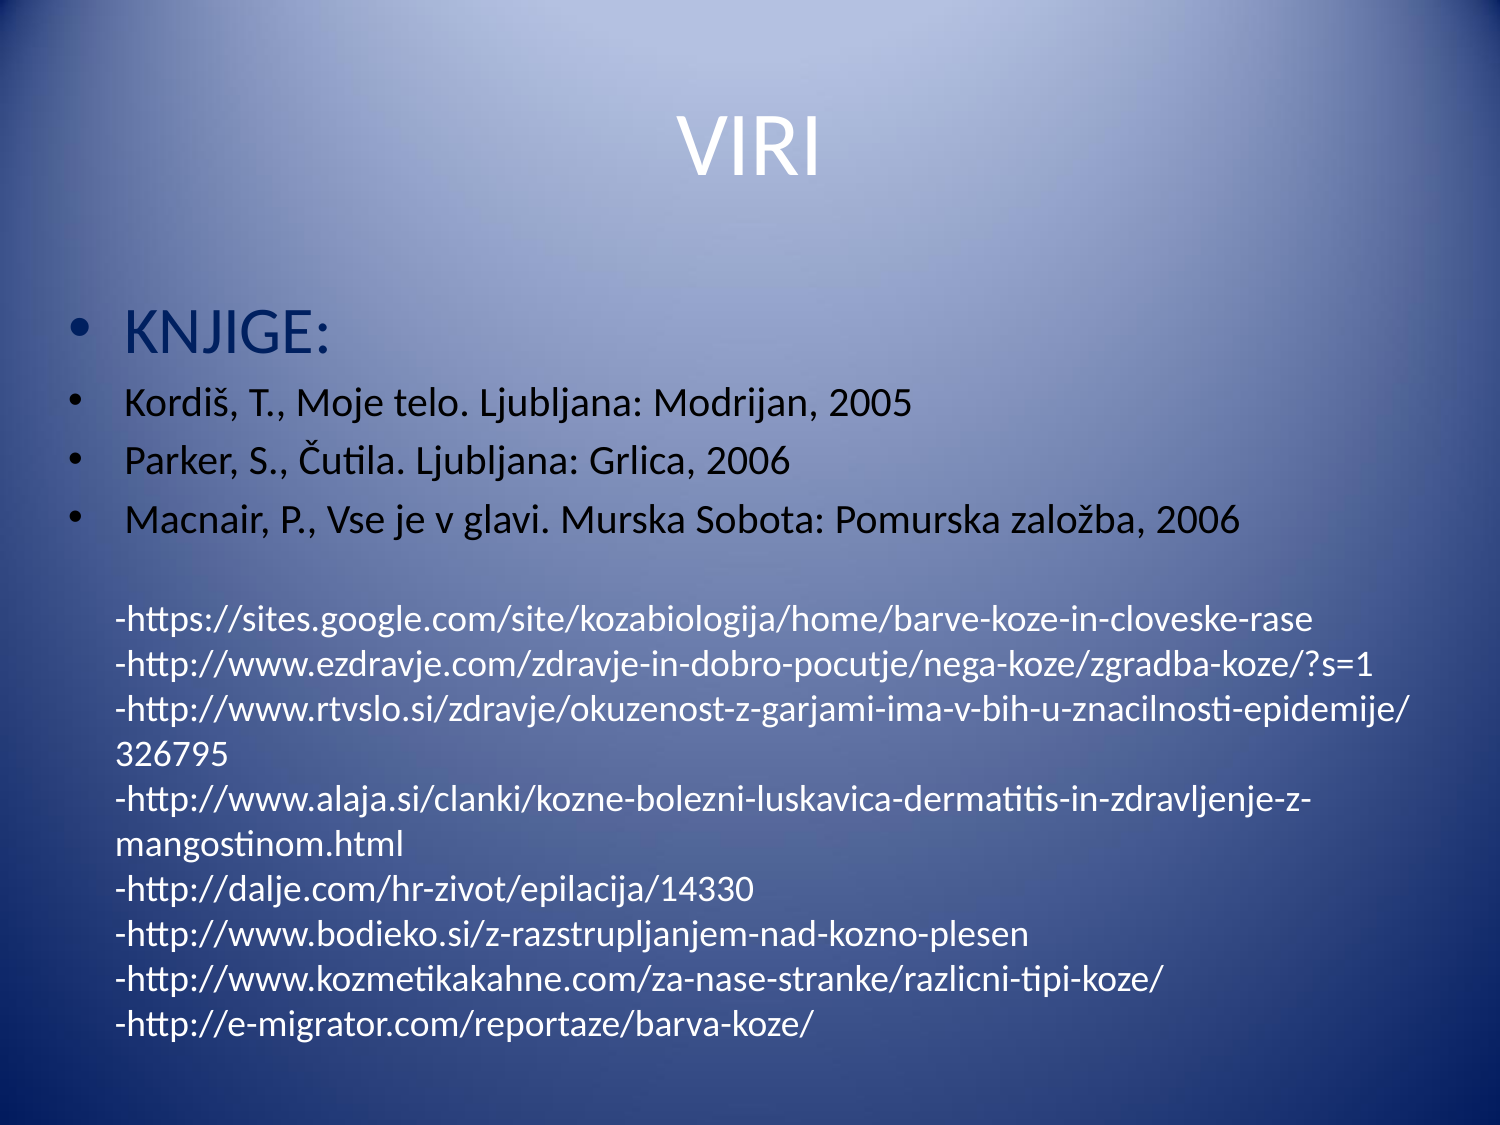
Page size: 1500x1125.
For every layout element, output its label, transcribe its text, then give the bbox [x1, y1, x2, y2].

list KNJIGE: Kordiš, T., Moje telo. Ljubljana: Modrijan, 2005 Parker, S., Čutila. Ljubljana: Grlica, 2006 Macnair, P., Vse je v glavi. Murska Sobota: Pomurska založba, 2006 [53, 278, 1404, 598]
picture [0, 0, 1500, 1125]
title VIRI [75, 45, 1425, 233]
text_box -https://sites.google.com/site/kozabiologija/home/barve-koze-in-cloveske-rase -http://www.ezdravje.com/zdravje-in-dobro-pocutje/nega-koze/zgradba-koze/?s=1 -http://www.rtvslo.si/zdravje/okuzenost-z-garjami-ima-v-bih-u-znacilnosti-epidemije/326795 -http://www.alaja.si/clanki/kozne-bolezni-luskavica-dermatitis-in-zdravljenje-z-mangostinom.html -http://dalje.com/hr-zivot/epilacija/14330 -http://www.bodieko.si/z-razstrupljanjem-nad-kozno-plesen -http://www.kozmetikakahne.com/za-nase-stranke/razlicni-tipi-koze/ -http://e-migrator.com/reportaze/barva-koze/ [100, 586, 1459, 1096]
